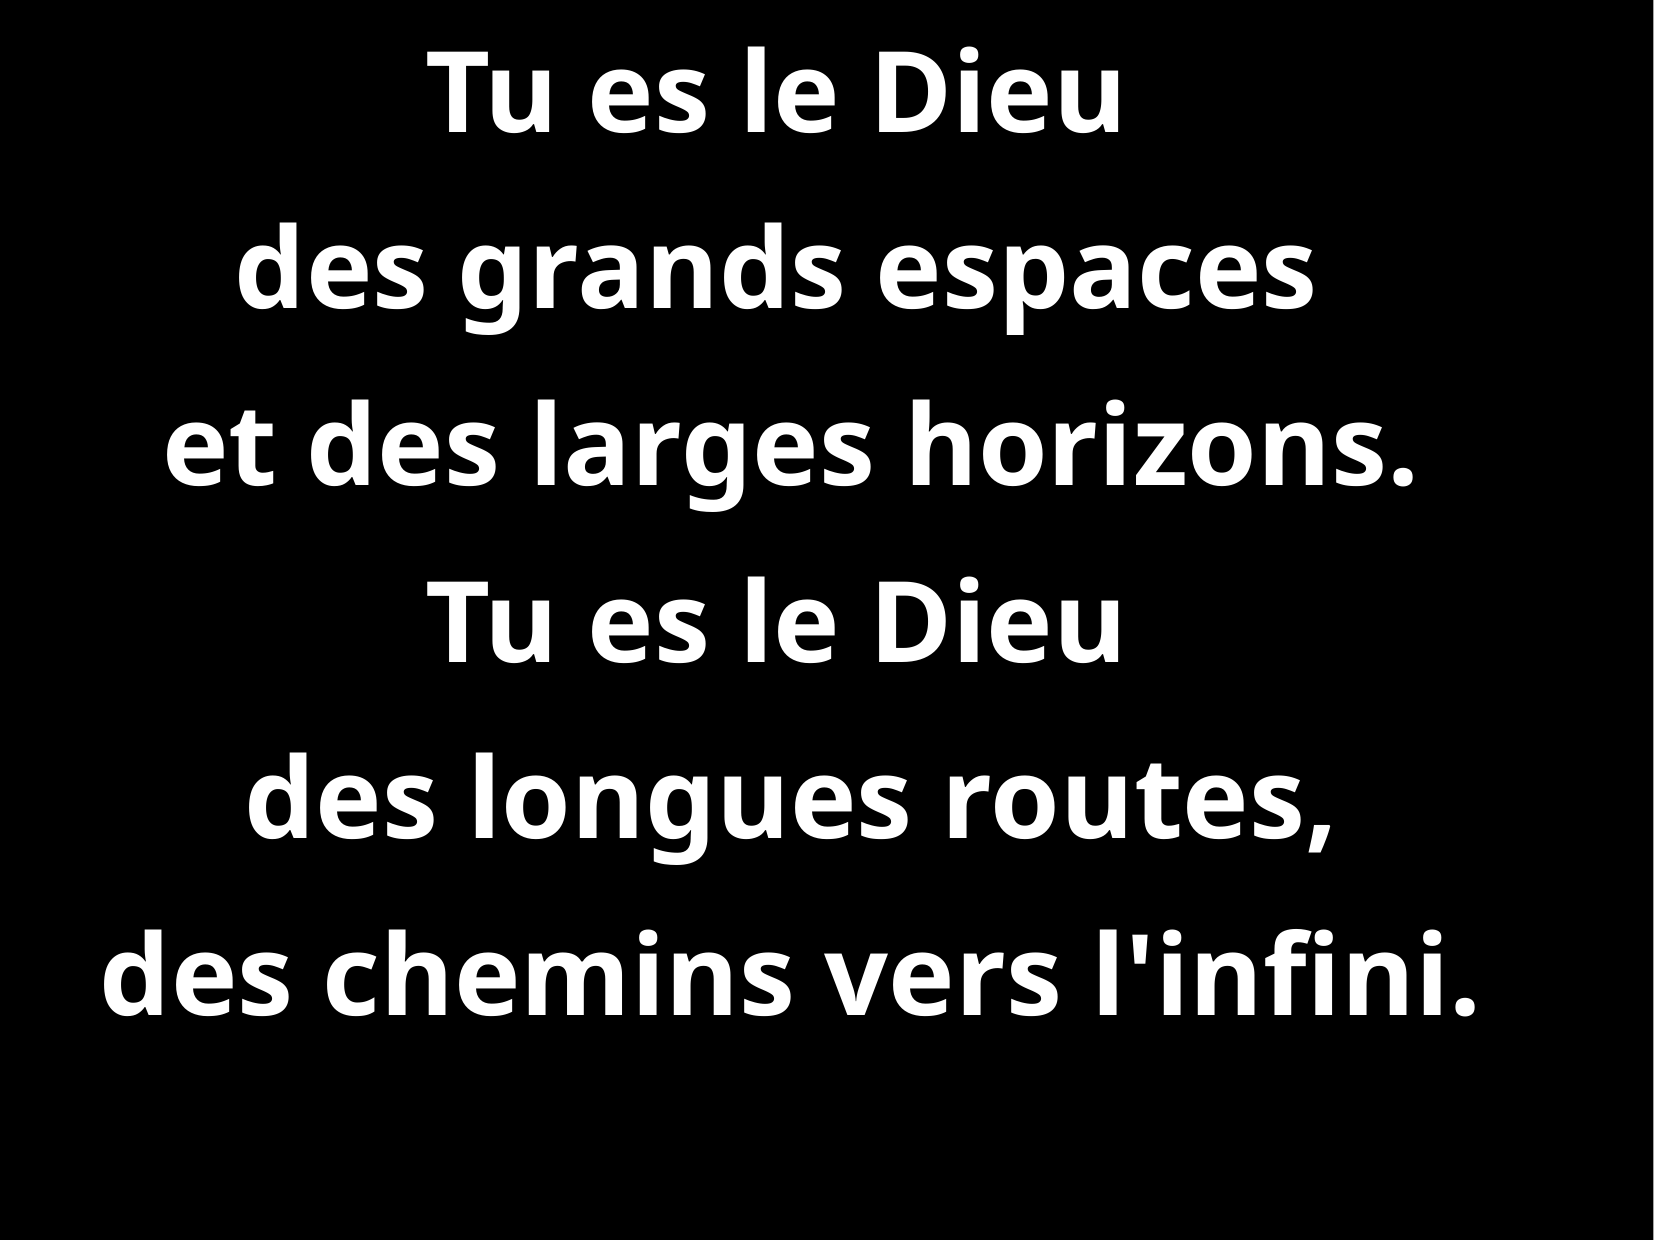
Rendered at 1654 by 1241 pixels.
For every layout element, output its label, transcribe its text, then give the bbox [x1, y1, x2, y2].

list Tu es le Dieu des grands espaces et des larges horizons. Tu es le Dieu des longues routes, des chemins vers l'infini. [0, 11, 1654, 1182]
